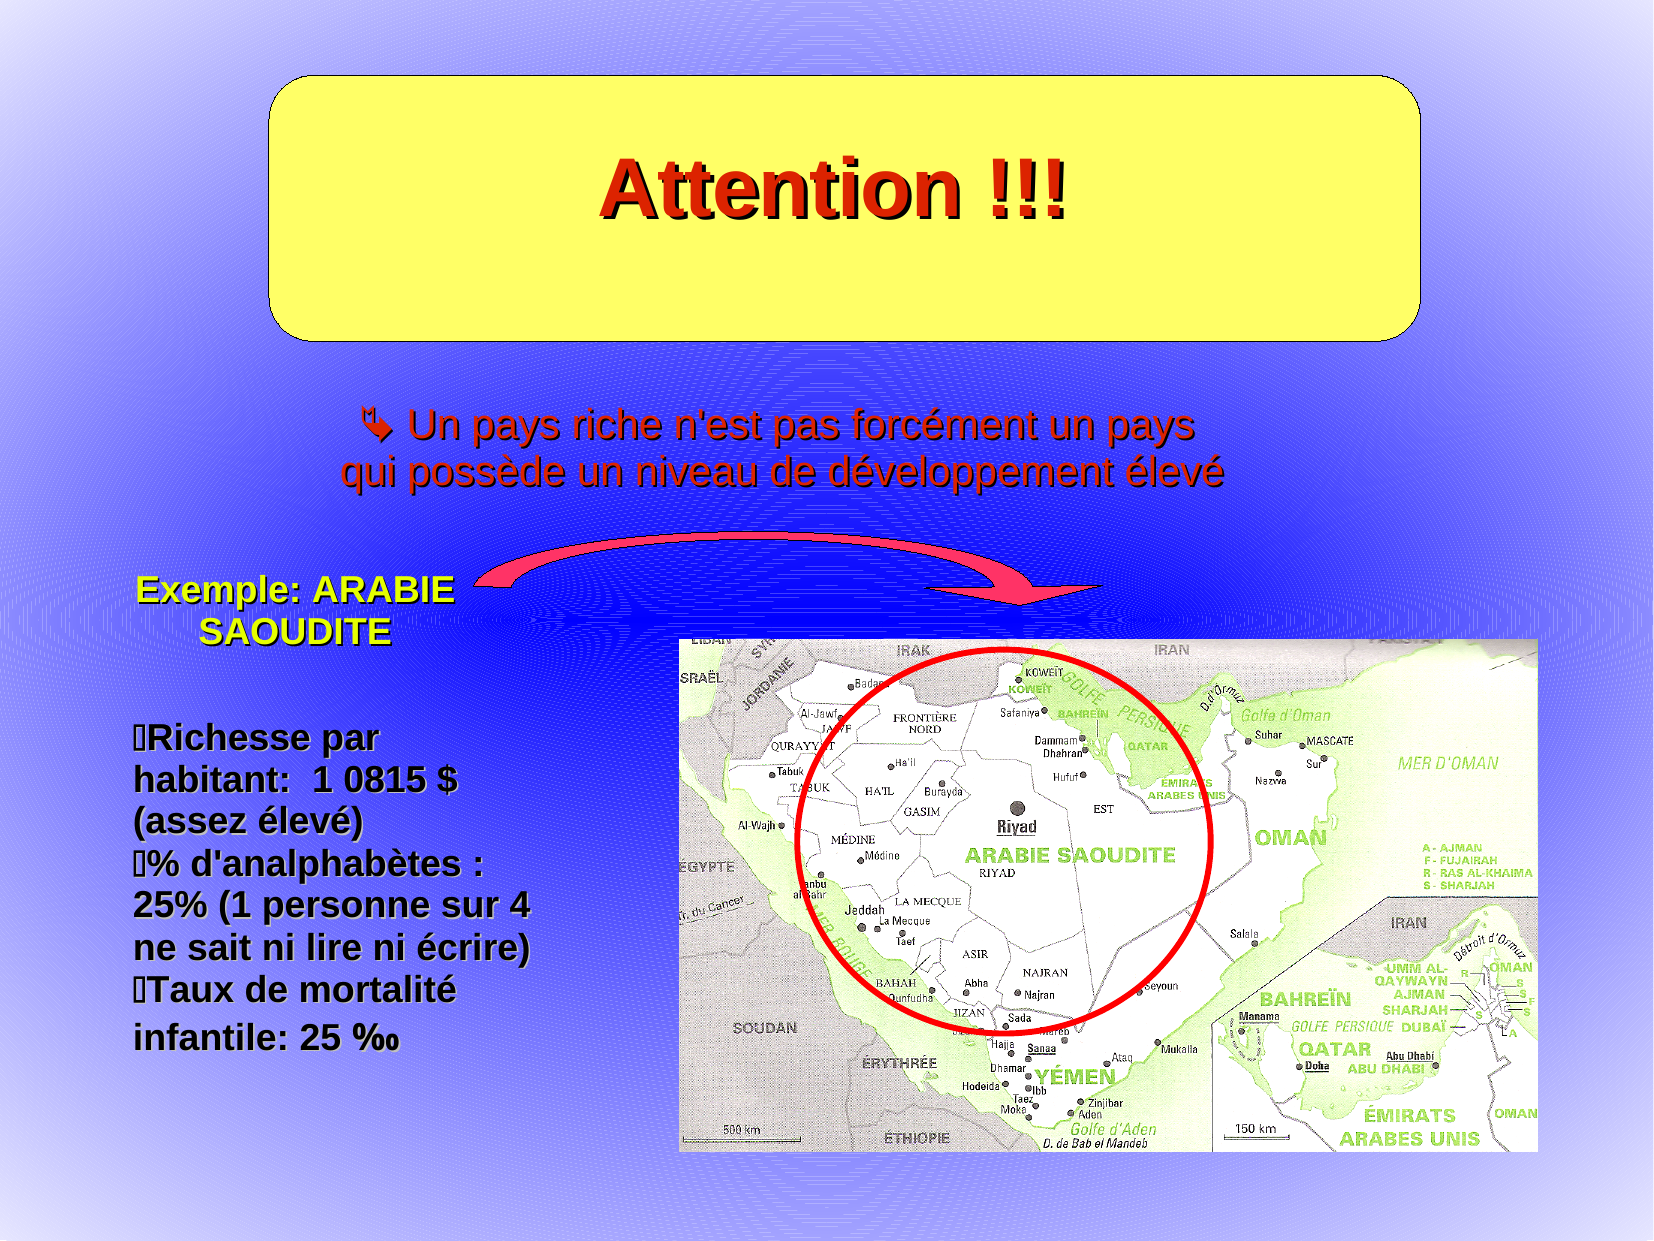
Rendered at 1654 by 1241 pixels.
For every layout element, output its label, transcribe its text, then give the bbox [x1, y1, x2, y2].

picture [679, 639, 1538, 1152]
text_box Exemple: ARABIE SAOUDITE [118, 561, 473, 705]
text_box [473, 531, 1103, 606]
text_box  Un pays riche n'est pas forcément un pays qui possède un niveau de développement élevé [147, 393, 1418, 502]
text_box Richesse par habitant: 1 0815 $ (assez élevé) % d'analphabètes : 25% (1 personne sur 4 ne sait ni lire ni écrire) Taux de mortalité infantile: 25 ‰ [118, 708, 562, 1114]
text_box Attention !!! [268, 75, 1421, 342]
